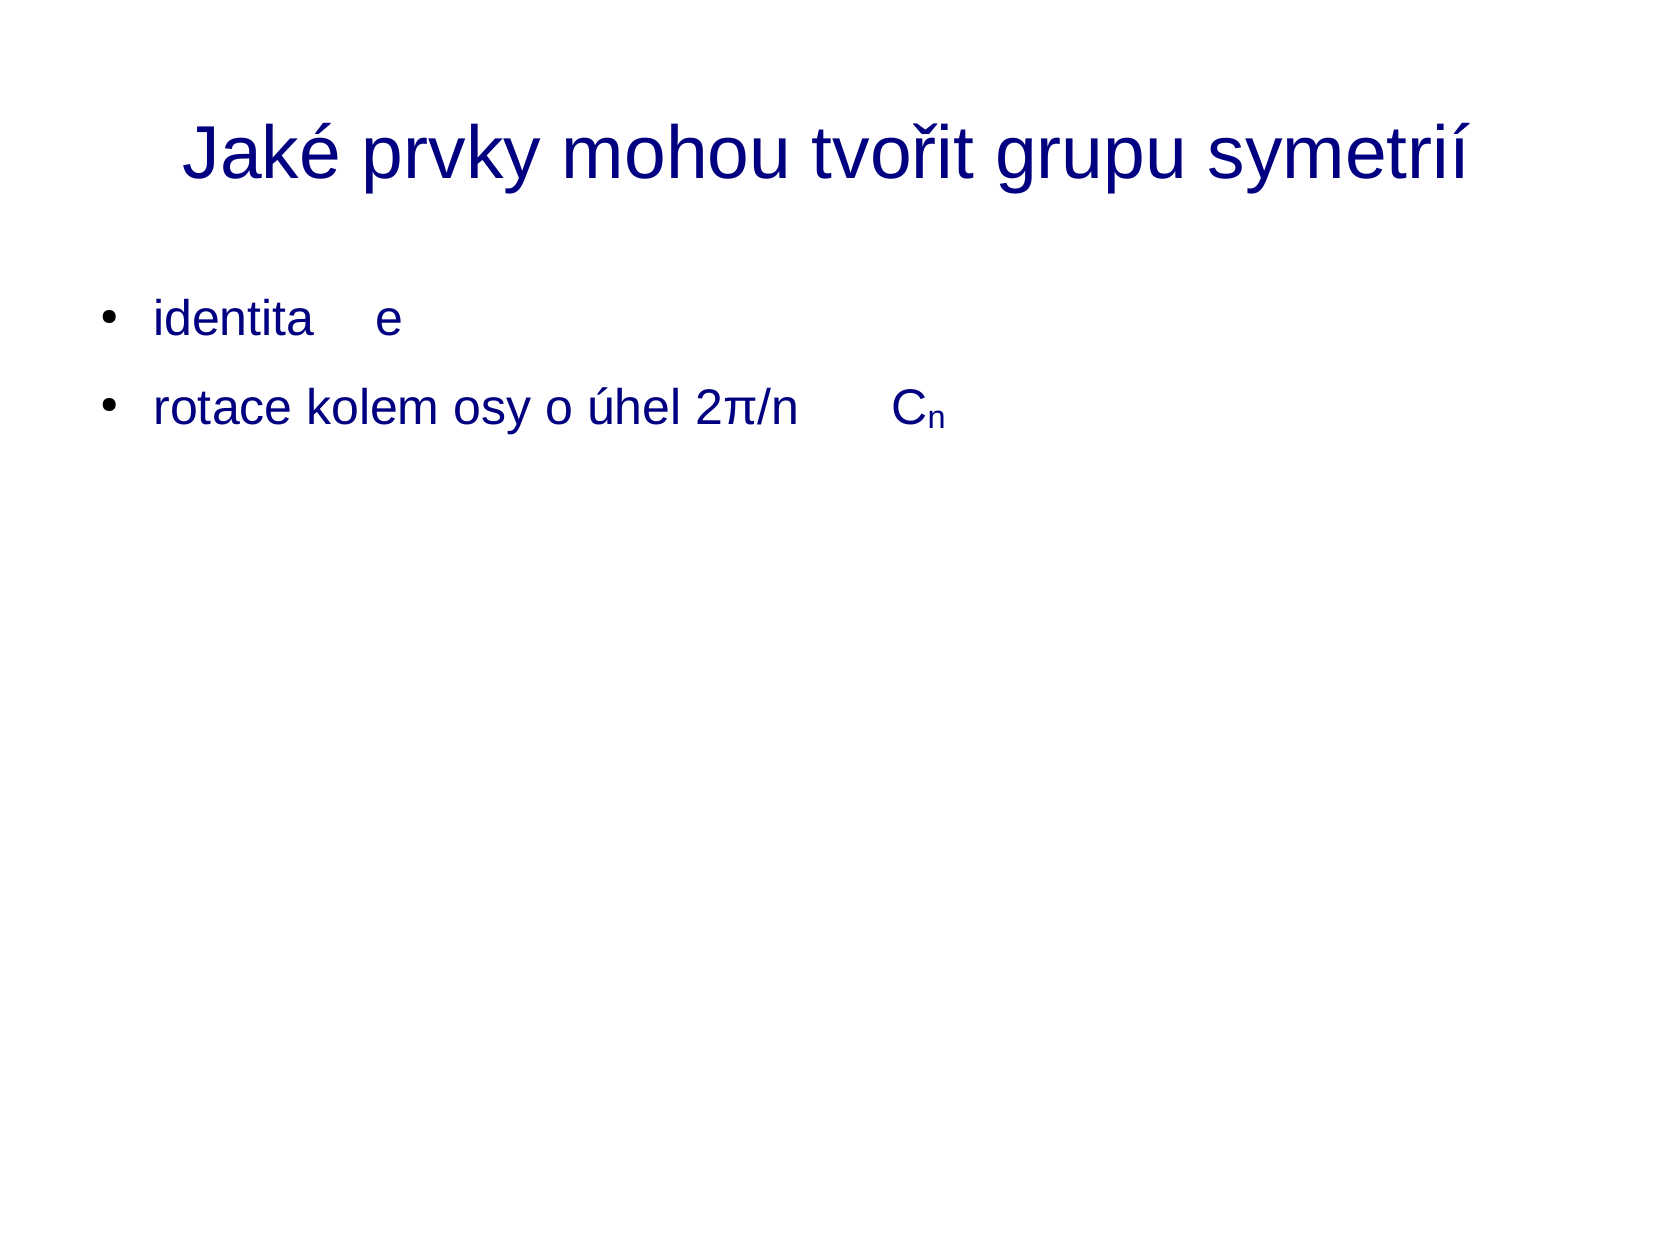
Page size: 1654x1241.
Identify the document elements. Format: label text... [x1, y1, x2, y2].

title Jaké prvky mohou tvořit grupu symetrií [82, 56, 1571, 250]
list identita e rotace kolem osy o úhel 2π/n Cn [82, 290, 1571, 1094]
